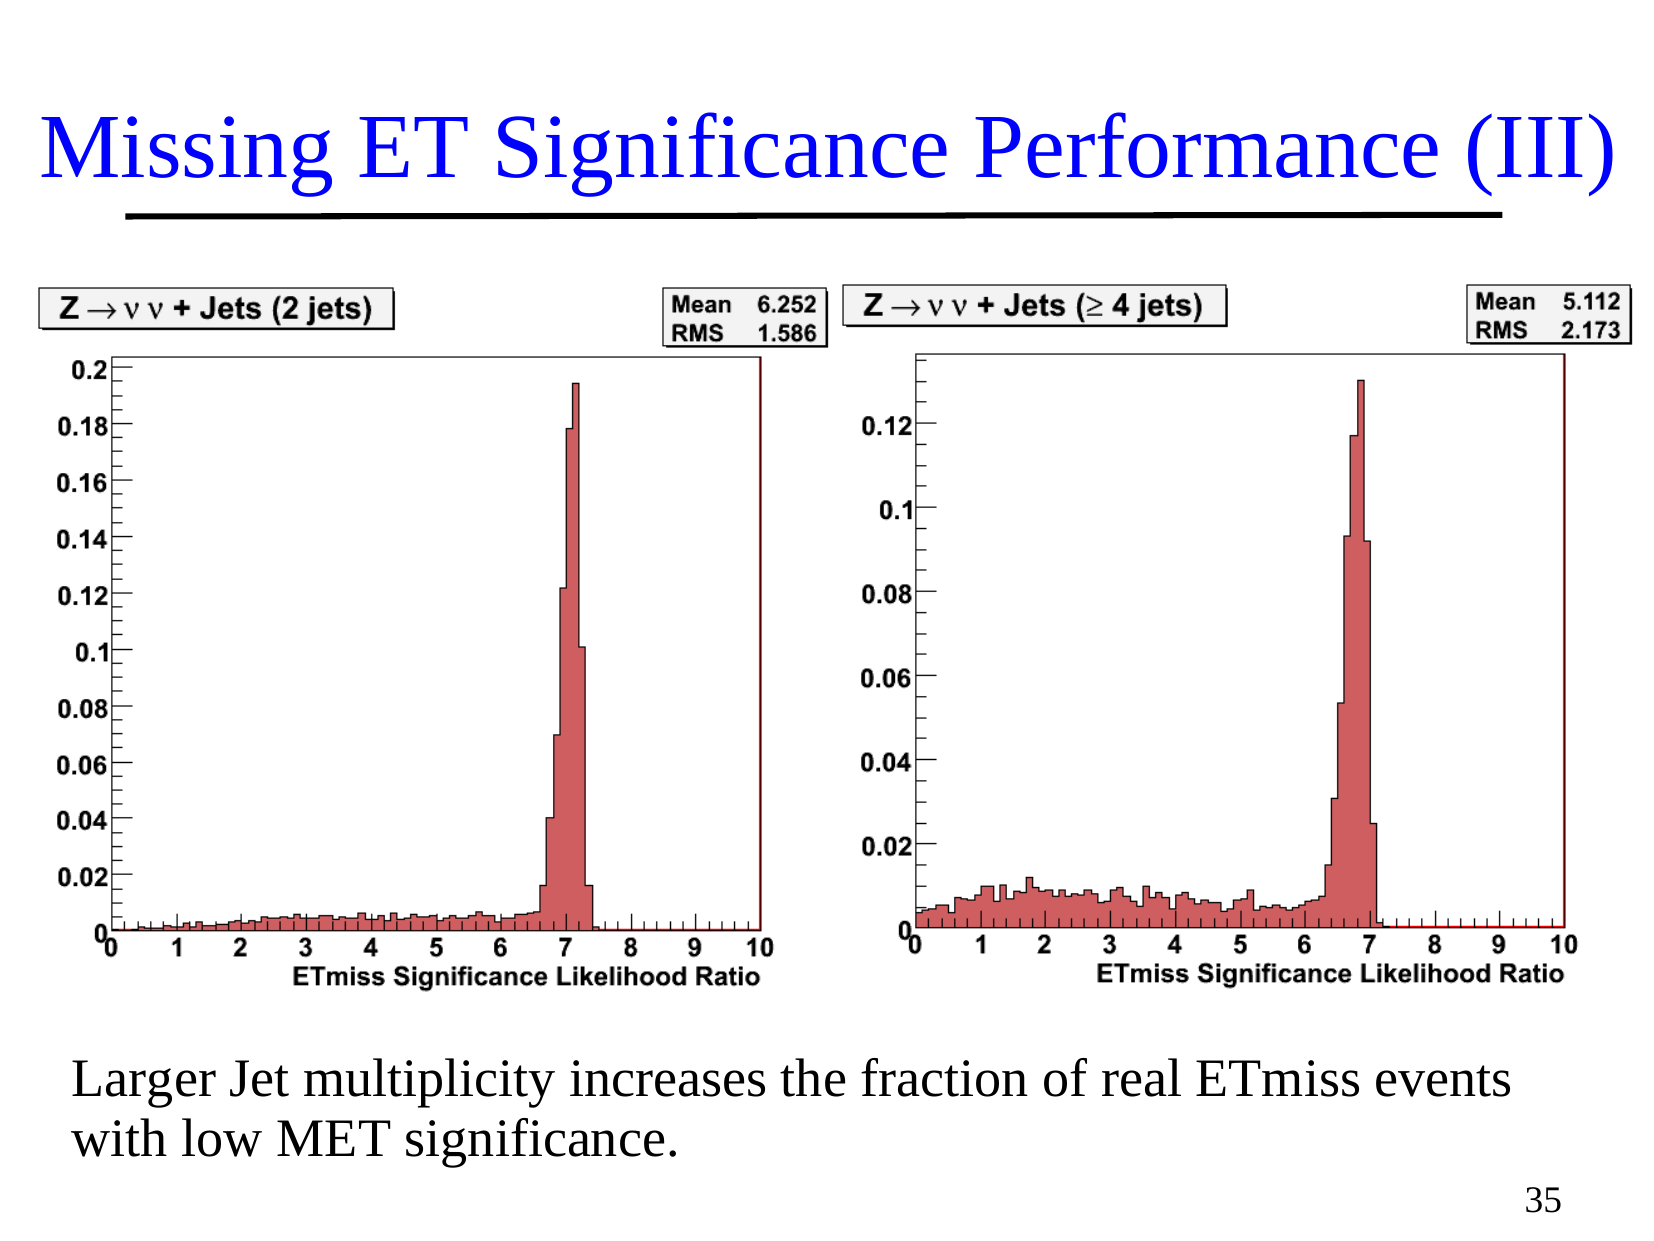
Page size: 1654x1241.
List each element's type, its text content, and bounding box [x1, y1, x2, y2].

text_box Larger Jet multiplicity increases the fraction of real ETmiss events with low MET significance. [71, 1048, 1528, 1169]
text_box Missing ET Significance Performance (III) [39, 95, 1622, 208]
picture [31, 282, 1646, 1003]
